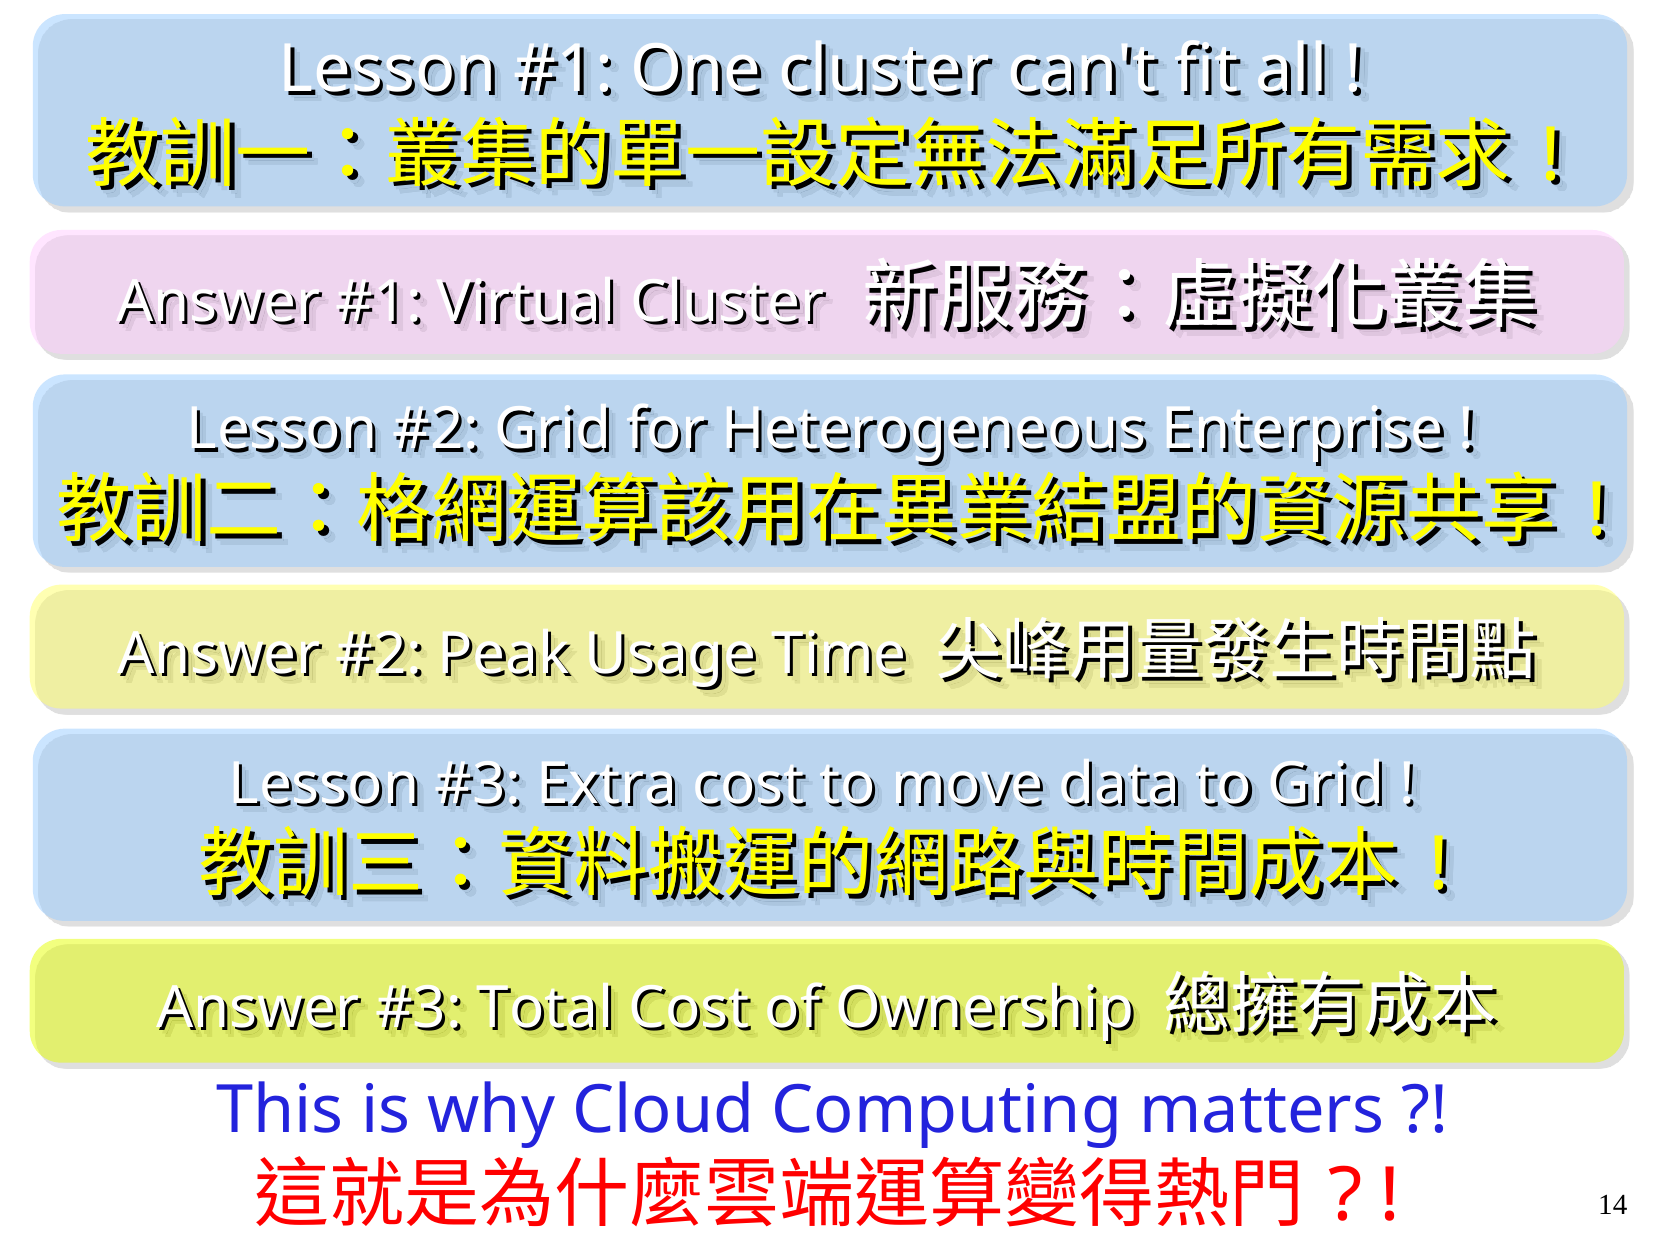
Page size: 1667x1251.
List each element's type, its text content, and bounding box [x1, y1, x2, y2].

text_box Lesson #3: Extra cost to move data to Grid ! 教訓三：資料搬運的網路與時間成本! [32, 728, 1628, 921]
text_box This is why Cloud Computing matters ?! 這就是為什麼雲端運算變得熱門?! [0, 1058, 1667, 1244]
text_box Answer #3: Total Cost of Ownership 總擁有成本 [29, 938, 1625, 1058]
text_box Answer #1: Virtual Cluster 新服務：虛擬化叢集 [29, 229, 1625, 354]
text_box Answer #2: Peak Usage Time 尖峰用量發生時間點 [29, 584, 1625, 709]
text_box Lesson #2: Grid for Heterogeneous Enterprise ! 教訓二：格網運算該用在異業結盟的資源共享! [32, 374, 1628, 567]
text_box Lesson #1: One cluster can't fit all ! 教訓一：叢集的單一設定無法滿足所有需求! [32, 14, 1628, 207]
